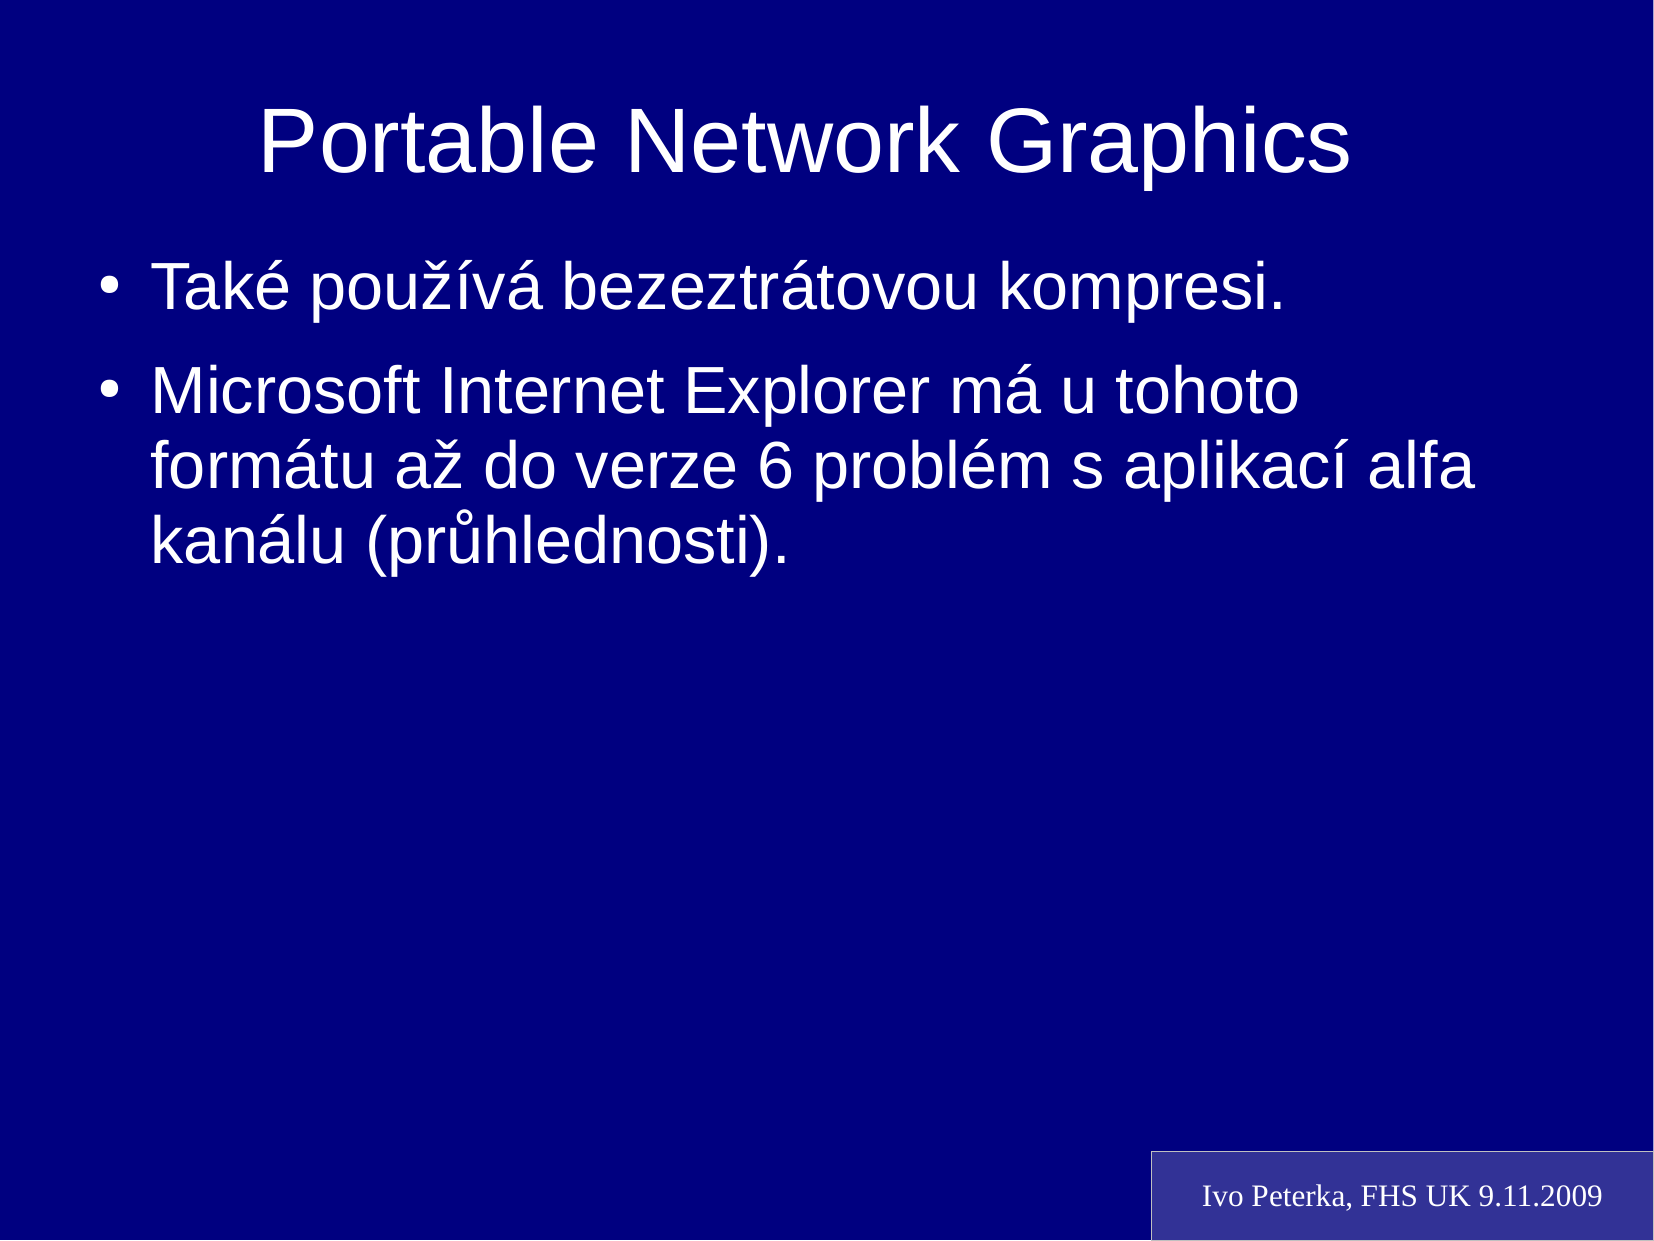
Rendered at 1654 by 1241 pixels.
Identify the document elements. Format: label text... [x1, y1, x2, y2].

list Také používá bezeztrátovou kompresi. Microsoft Internet Explorer má u tohoto formátu až do verze 6 problém s aplikací alfa kanálu (průhlednosti). [79, 248, 1515, 951]
title Portable Network Graphics [88, 59, 1524, 222]
